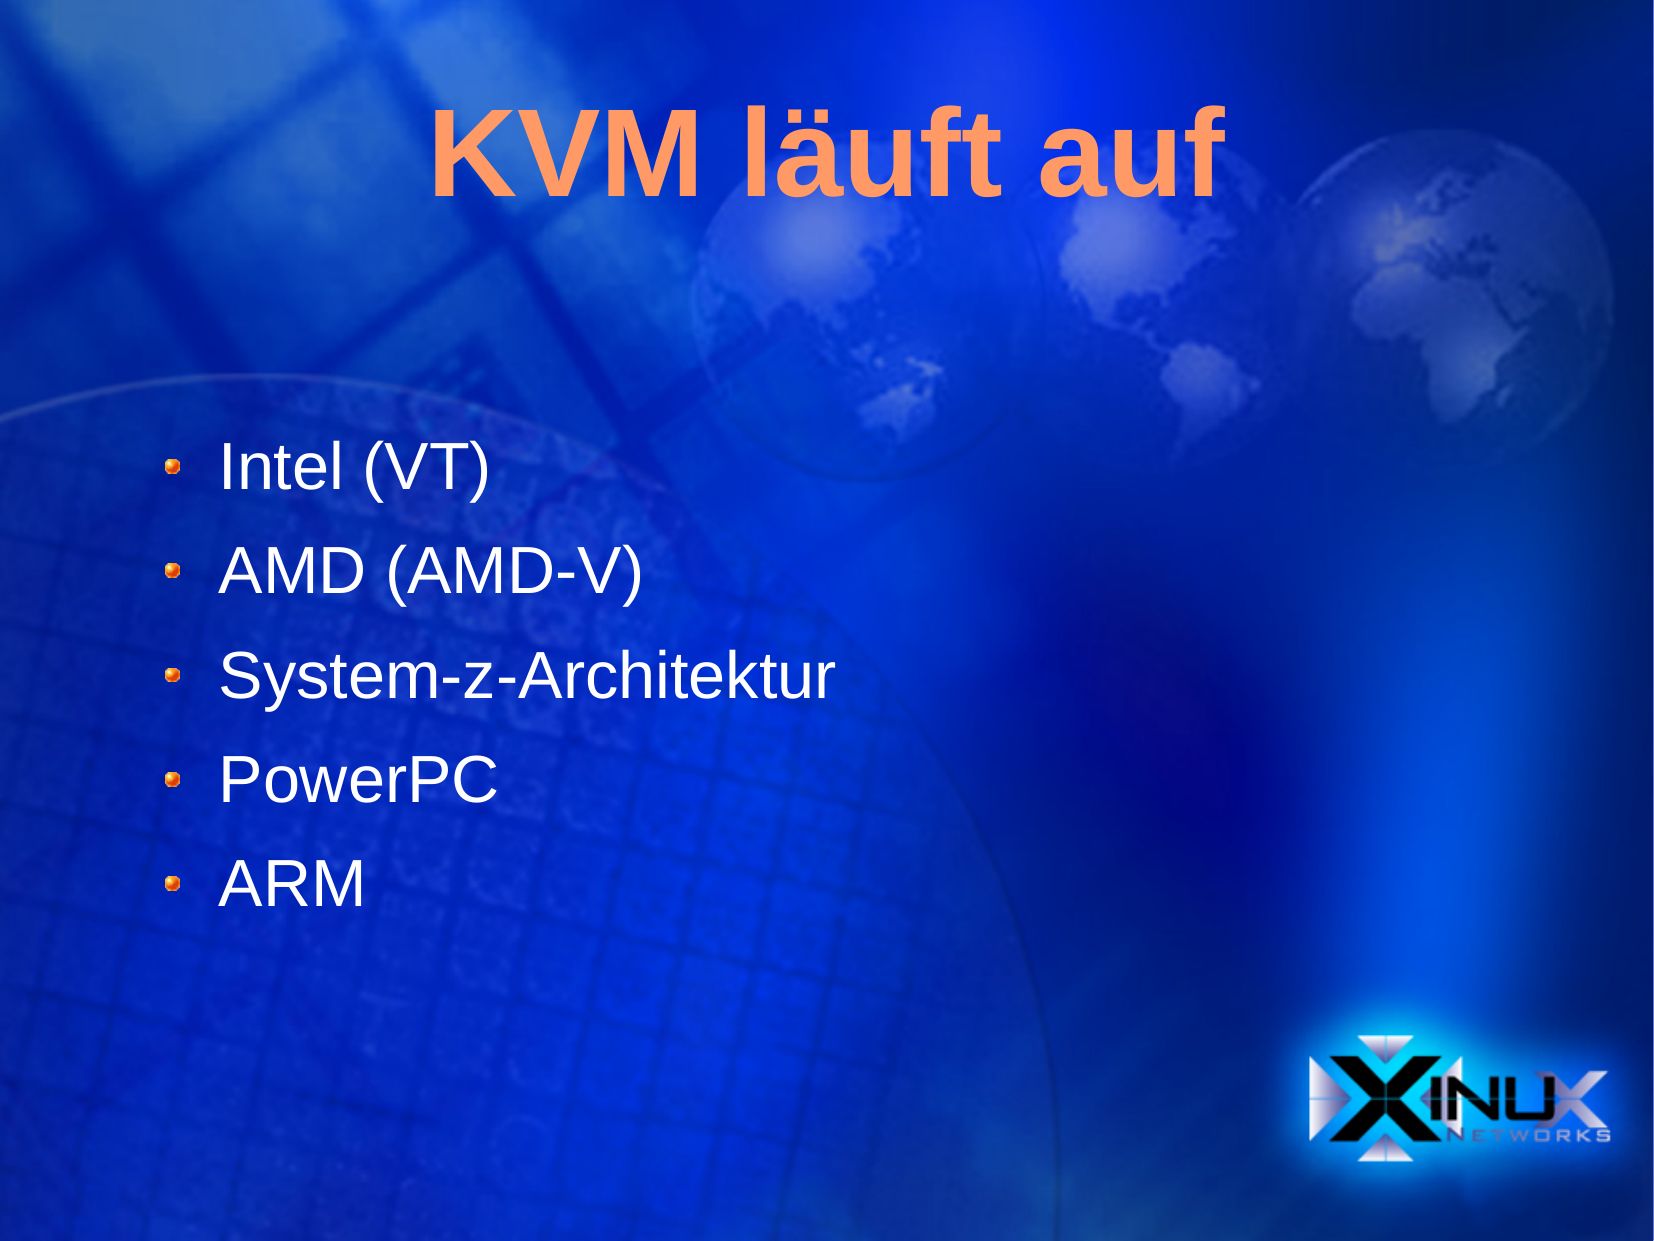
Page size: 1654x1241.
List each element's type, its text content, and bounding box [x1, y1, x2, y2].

title KVM läuft auf [82, 56, 1571, 250]
list Intel (VT) AMD (AMD-V) System-z-Architektur PowerPC ARM [76, 324, 1565, 1167]
picture [0, 0, 1654, 1241]
